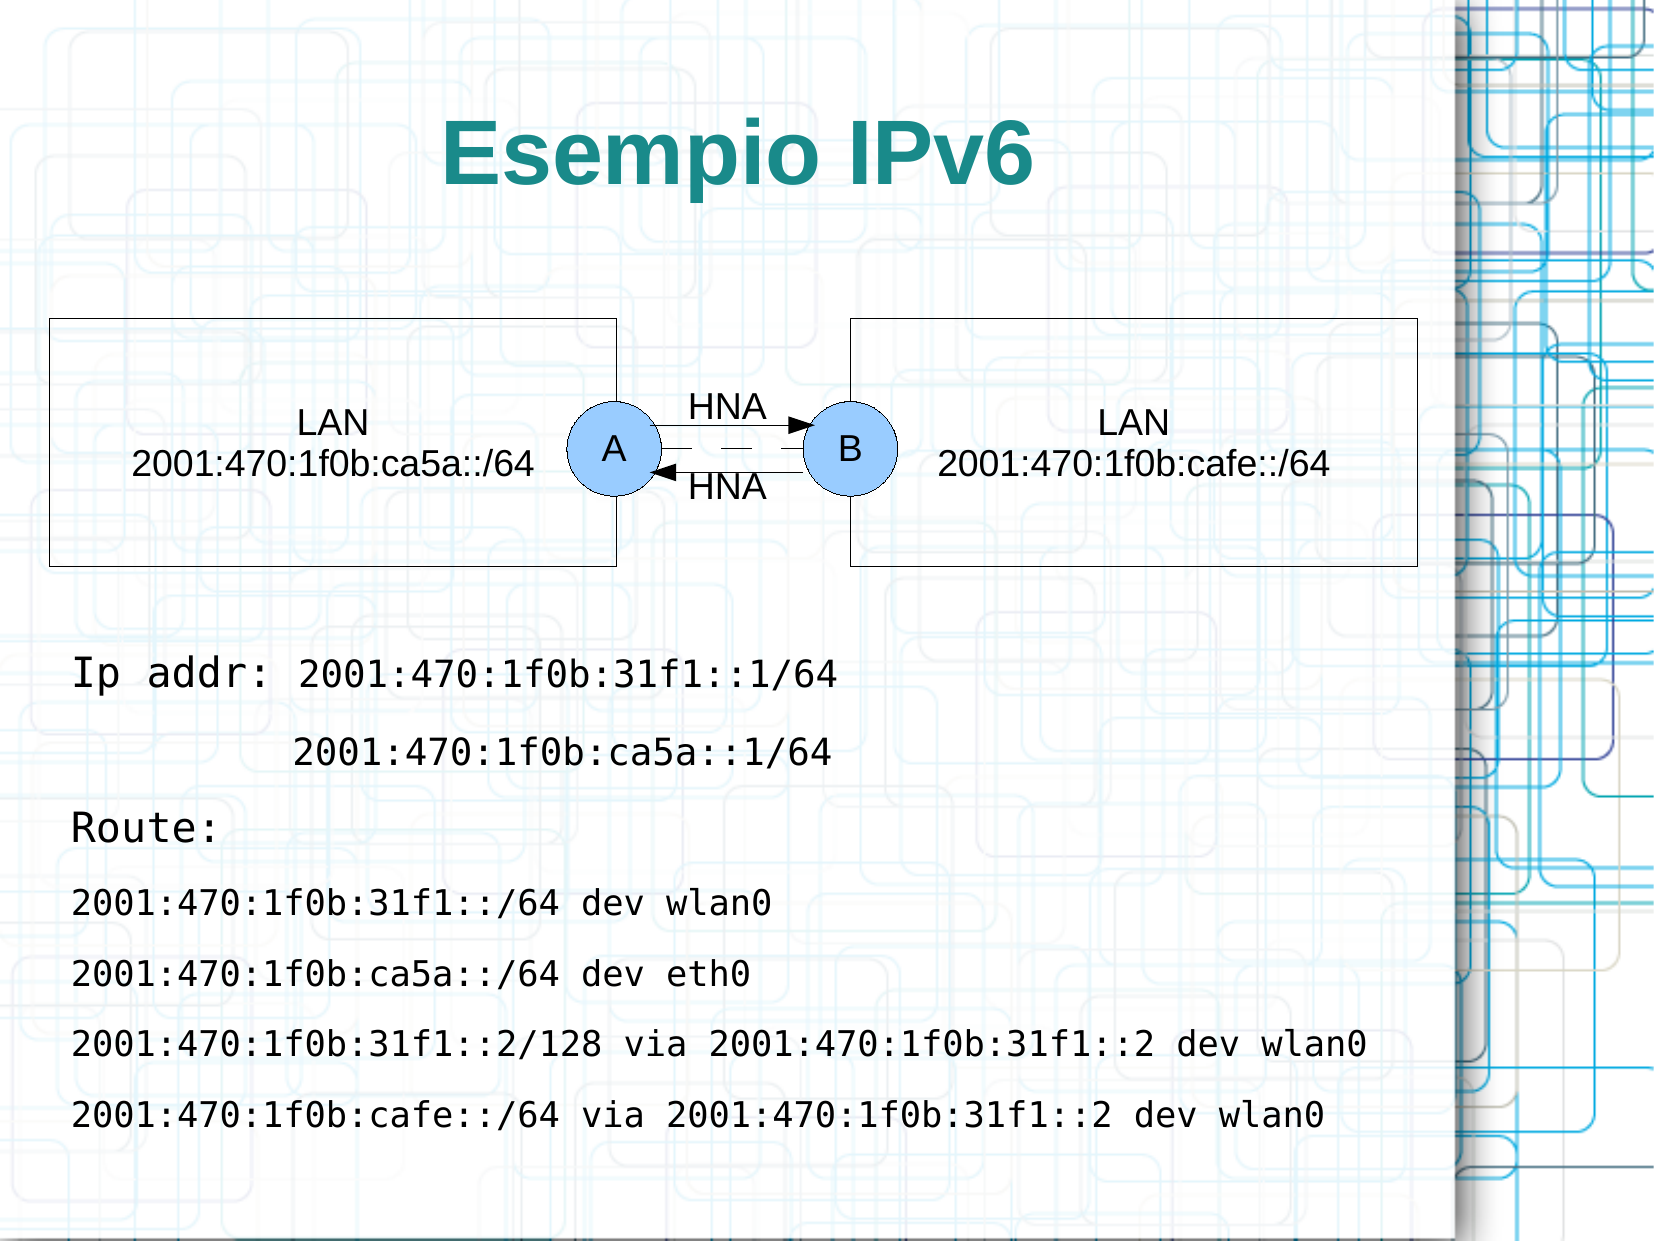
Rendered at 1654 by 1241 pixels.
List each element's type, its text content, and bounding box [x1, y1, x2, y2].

text_box LAN 2001:470:1f0b:ca5a::/64 [49, 318, 617, 567]
text_box A [566, 401, 662, 497]
text_box LAN 2001:470:1f0b:cafe::/64 [850, 318, 1418, 567]
text_box B [803, 401, 898, 497]
title Esempio IPv6 [59, 49, 1418, 257]
text_box HNA [673, 377, 792, 459]
text_box HNA [673, 459, 792, 556]
list Ip addr: 2001:470:1f0b:31f1::1/64 2001:470:1f0b:ca5a::1/64 Route: 2001:470:1f0b:31f1::/64 dev wlan0 2001:470:1f0b:ca5a::/64 dev eth0 2001:470:1f0b:31f1::2/128 via 2001:470:1f0b:31f1::2 dev wlan0 2001:470:1f0b:cafe::/64 via 2001:470:1f0b:31f1::2 dev wlan0 [70, 648, 1406, 1205]
picture [0, 0, 1654, 1241]
